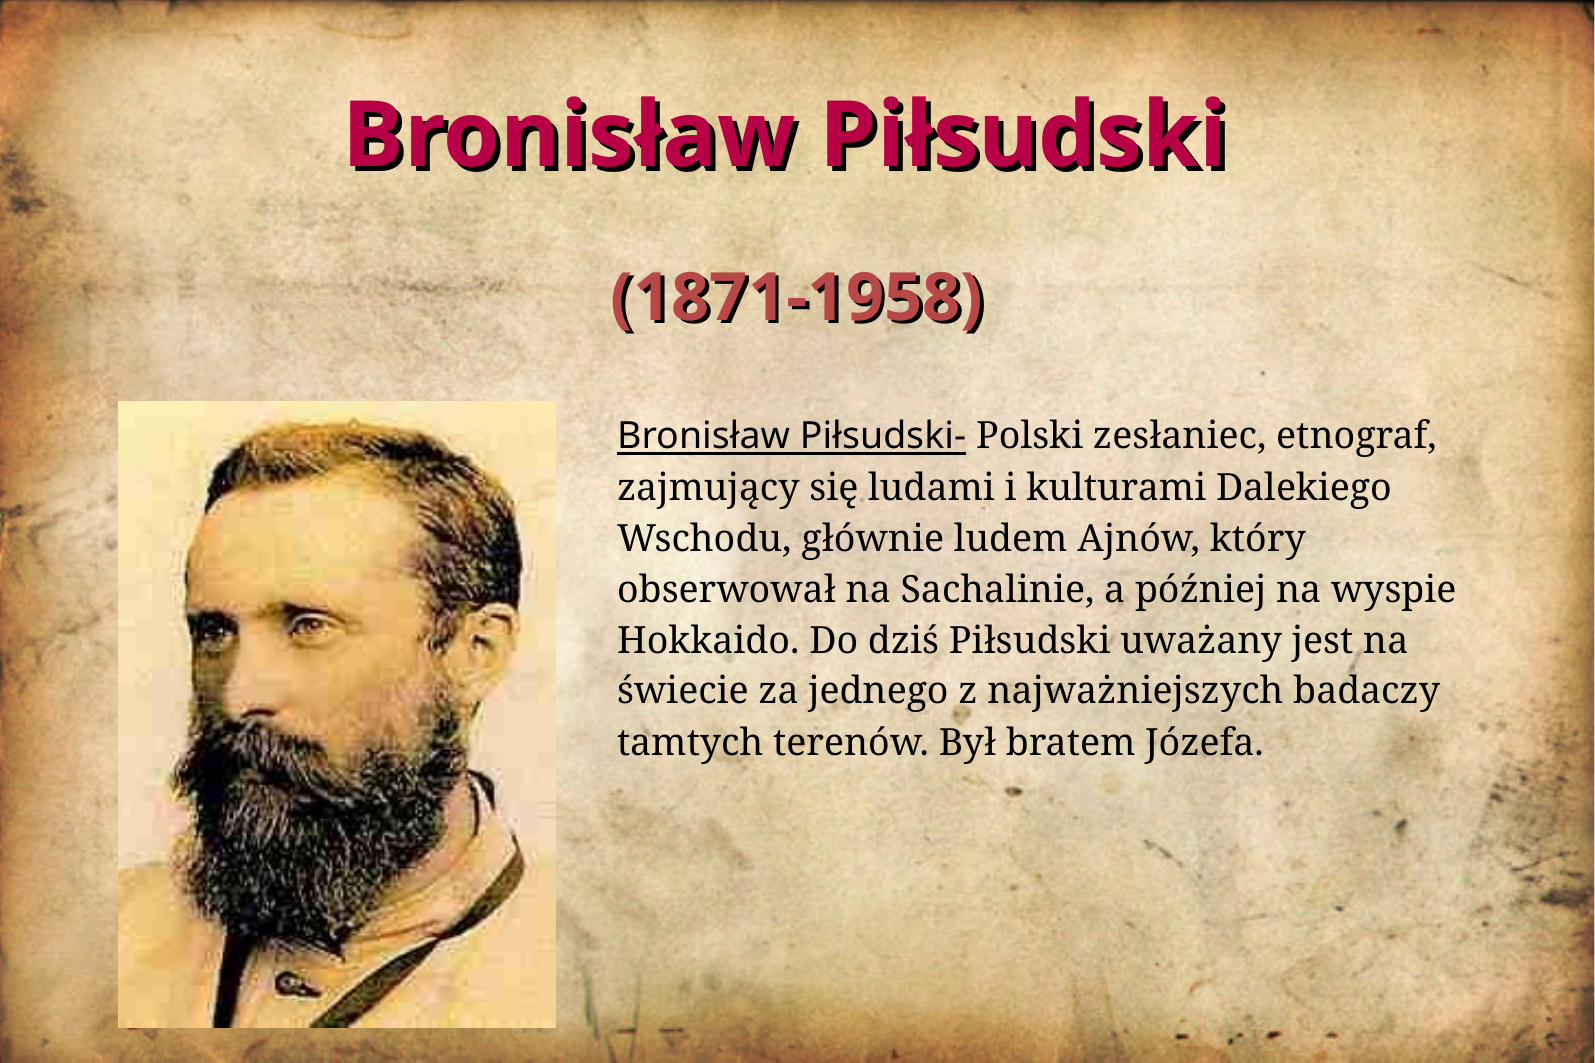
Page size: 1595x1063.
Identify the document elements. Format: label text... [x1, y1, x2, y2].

list (1871-1958) [79, 248, 1515, 951]
title Bronisław Piłsudski [79, 42, 1515, 220]
picture [0, 0, 1595, 1063]
text_box Bronisław Piłsudski- Polski zesłaniec, etnograf, zajmujący się ludami i kulturami Dalekiego Wschodu, głównie ludem Ajnów, który obserwował na Sachalinie, a później na wyspie Hokkaido. Do dziś Piłsudski uważany jest na świecie za jednego z najważniejszych badaczy tamtych terenów. Był bratem Józefa. [602, 401, 1536, 945]
